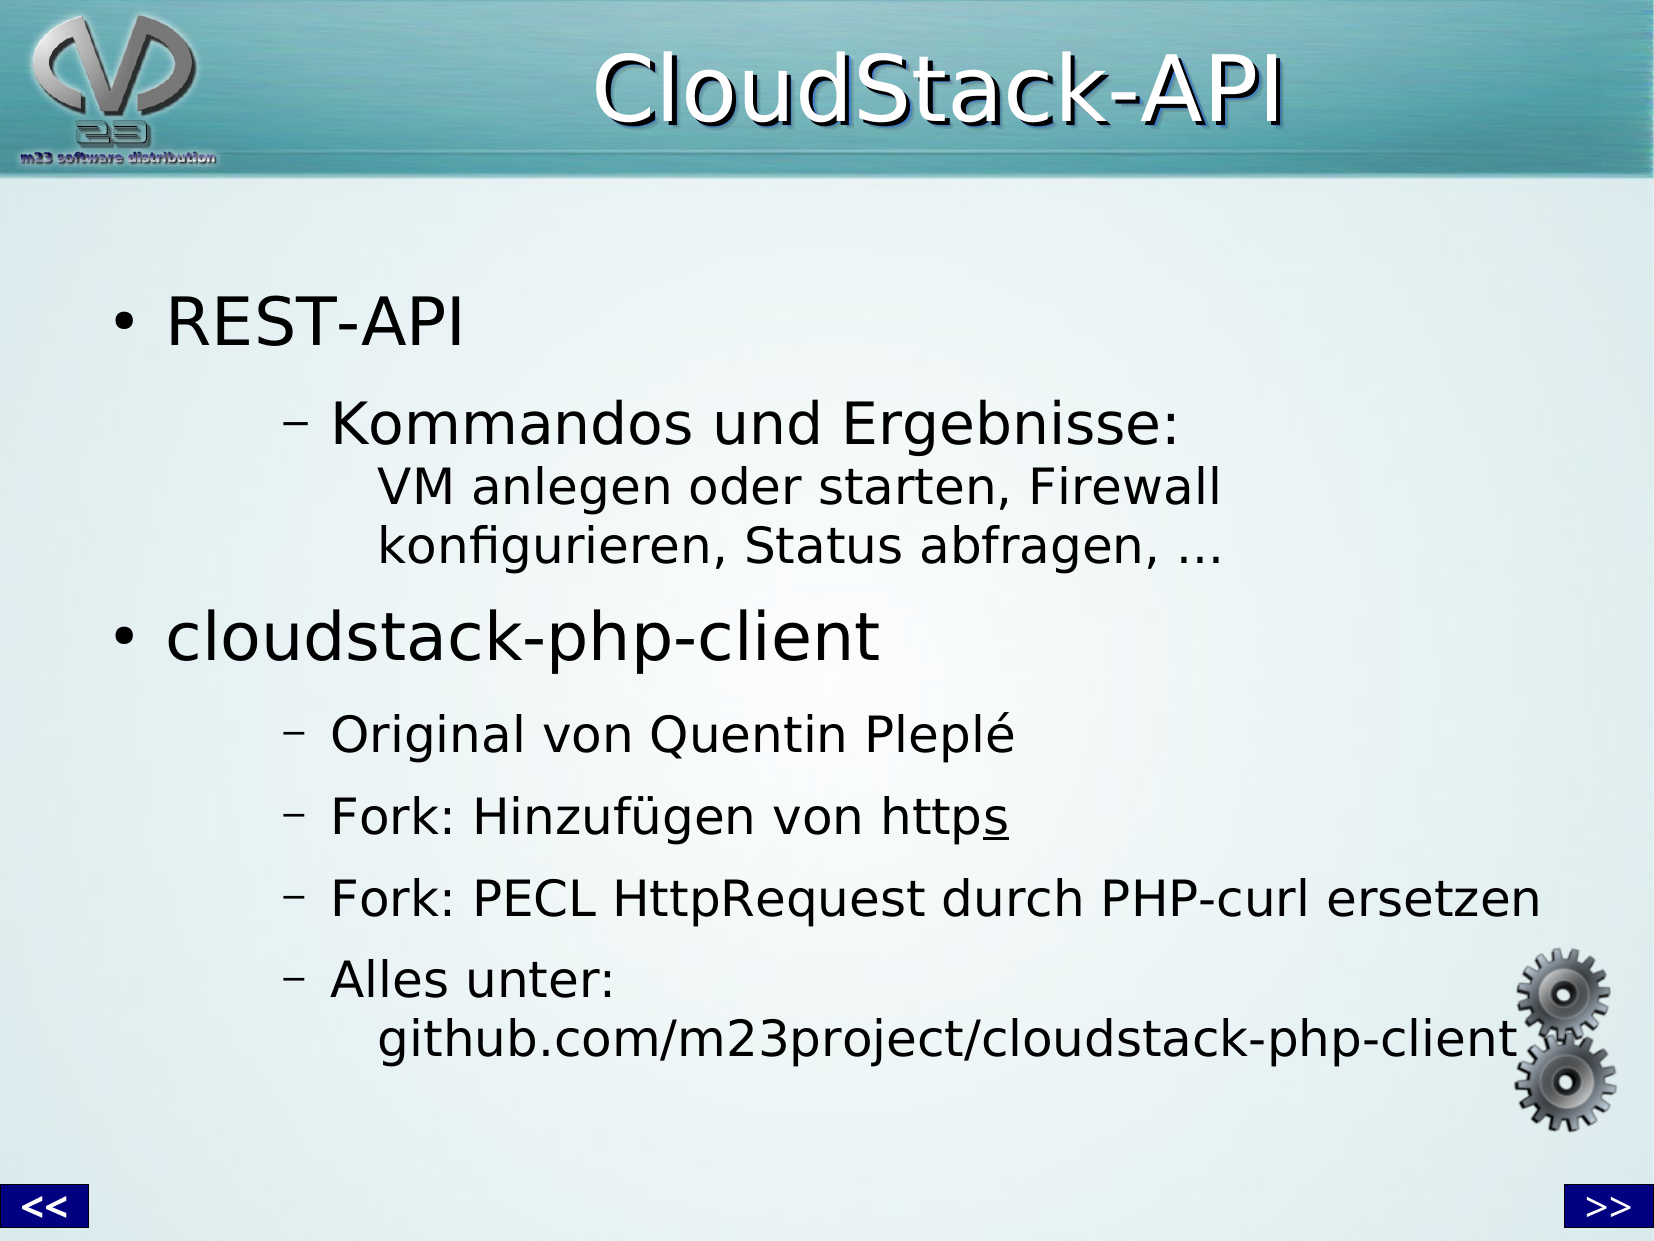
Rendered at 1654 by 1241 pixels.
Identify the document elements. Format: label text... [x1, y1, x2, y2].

title CloudStack-API [224, 2, 1654, 178]
list REST-API Kommandos und Ergebnisse: VM anlegen oder starten, Firewall konfigurieren, Status abfragen, ... cloudstack-php-client Original von Quentin Pleplé Fork: Hinzufügen von https Fork: PECL HttpRequest durch PHP-curl ersetzen Alles unter: github.com/m23project/cloudstack-php-client [94, 283, 1560, 1146]
picture [0, 0, 1654, 1241]
